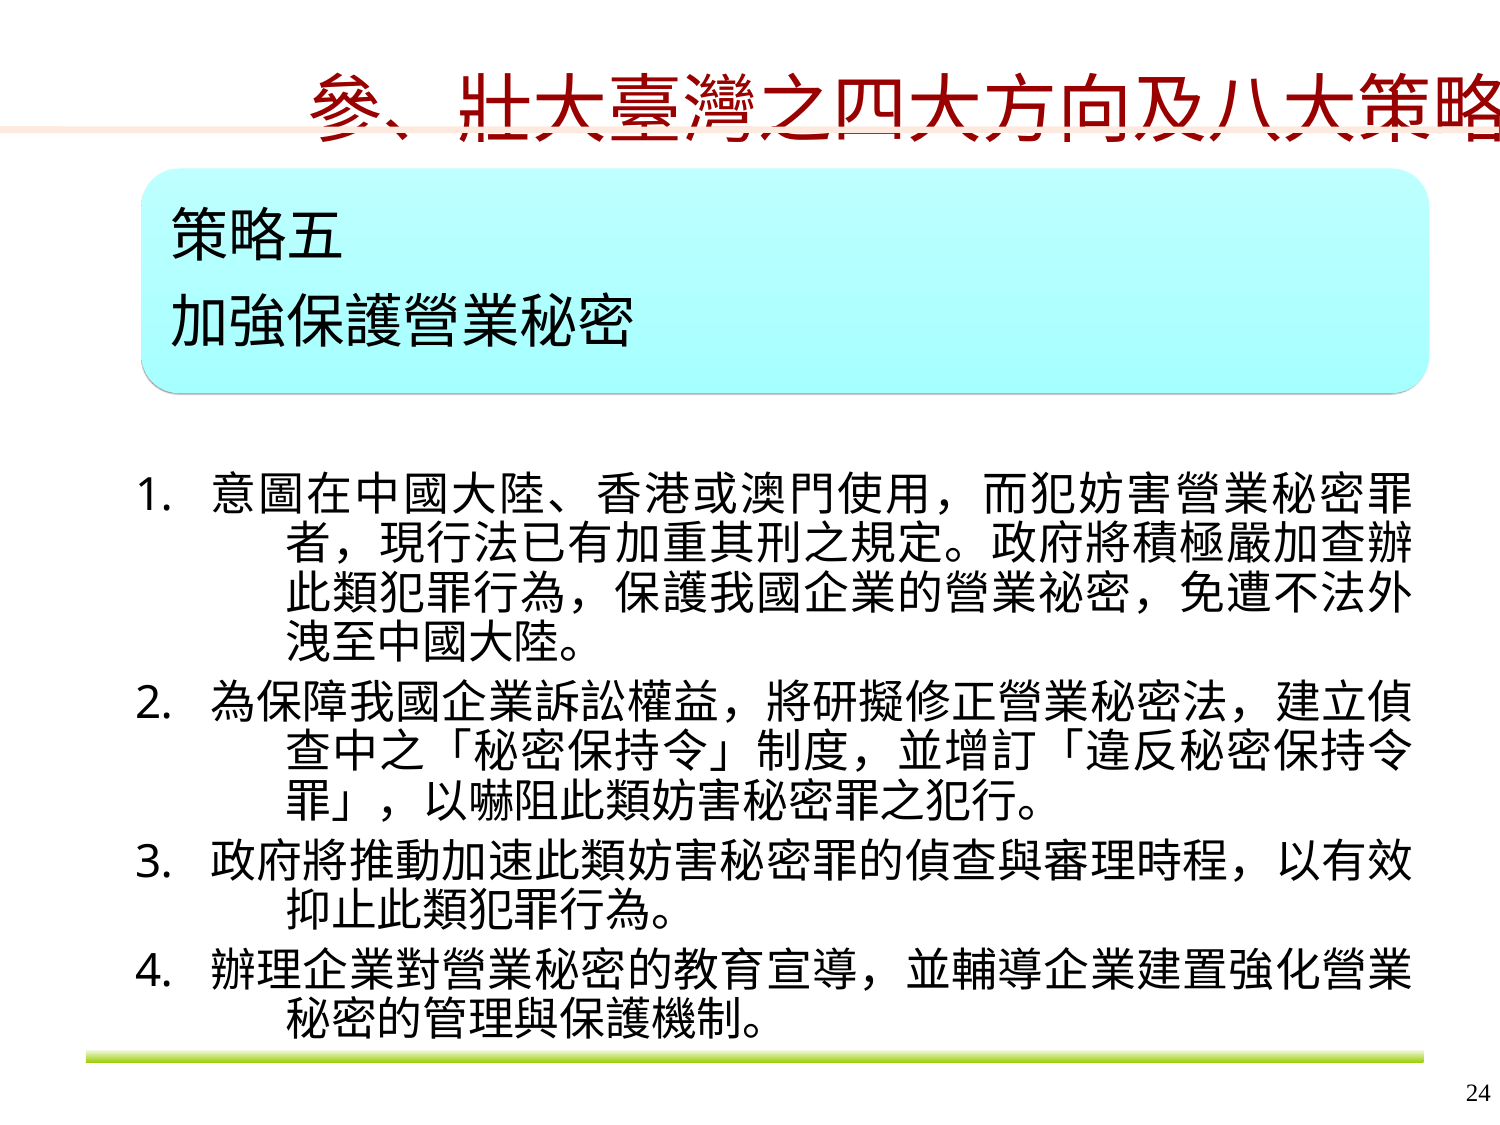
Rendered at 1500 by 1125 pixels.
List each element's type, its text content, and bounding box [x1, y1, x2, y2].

text_box 24 [1458, 1068, 1500, 1115]
text_box 意圖在中國大陸、香港或澳門使用，而犯妨害營業秘密罪者，現行法已有加重其刑之規定。政府將積極嚴加查辦此類犯罪行為，保護我國企業的營業祕密，免遭不法外洩至中國大陸。 為保障我國企業訴訟權益，將研擬修正營業秘密法，建立偵查中之「秘密保持令」制度，並增訂「違反秘密保持令罪」，以嚇阻此類妨害秘密罪之犯行。 政府將推動加速此類妨害秘密罪的偵查與審理時程，以有效抑止此類犯罪行為。 辦理企業對營業秘密的教育宣導，並輔導企業建置強化營業秘密的管理與保護機制。 [130, 400, 1419, 980]
text_box 參、壯大臺灣之四大方向及八大策略 [0, 9, 1500, 102]
text_box [141, 168, 1430, 394]
text_box 策略五 加強保護營業秘密 [152, 194, 1419, 368]
